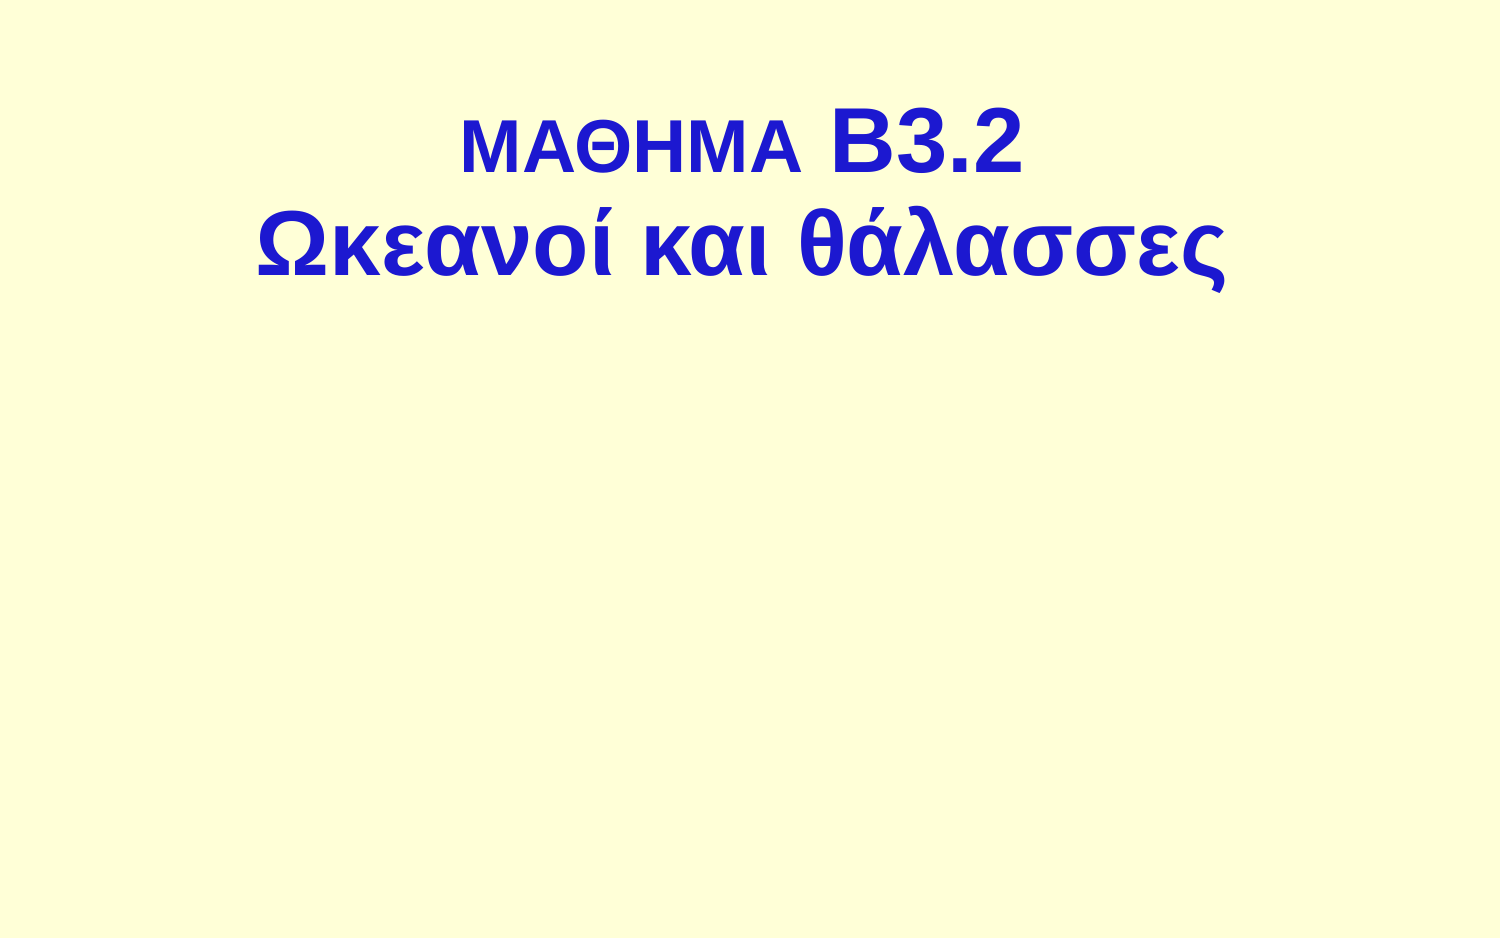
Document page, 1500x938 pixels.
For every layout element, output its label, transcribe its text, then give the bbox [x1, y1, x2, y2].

title ΜΑΘΗΜΑ Β3.2 Ωκεανοί και θάλασσες [67, 88, 1418, 295]
